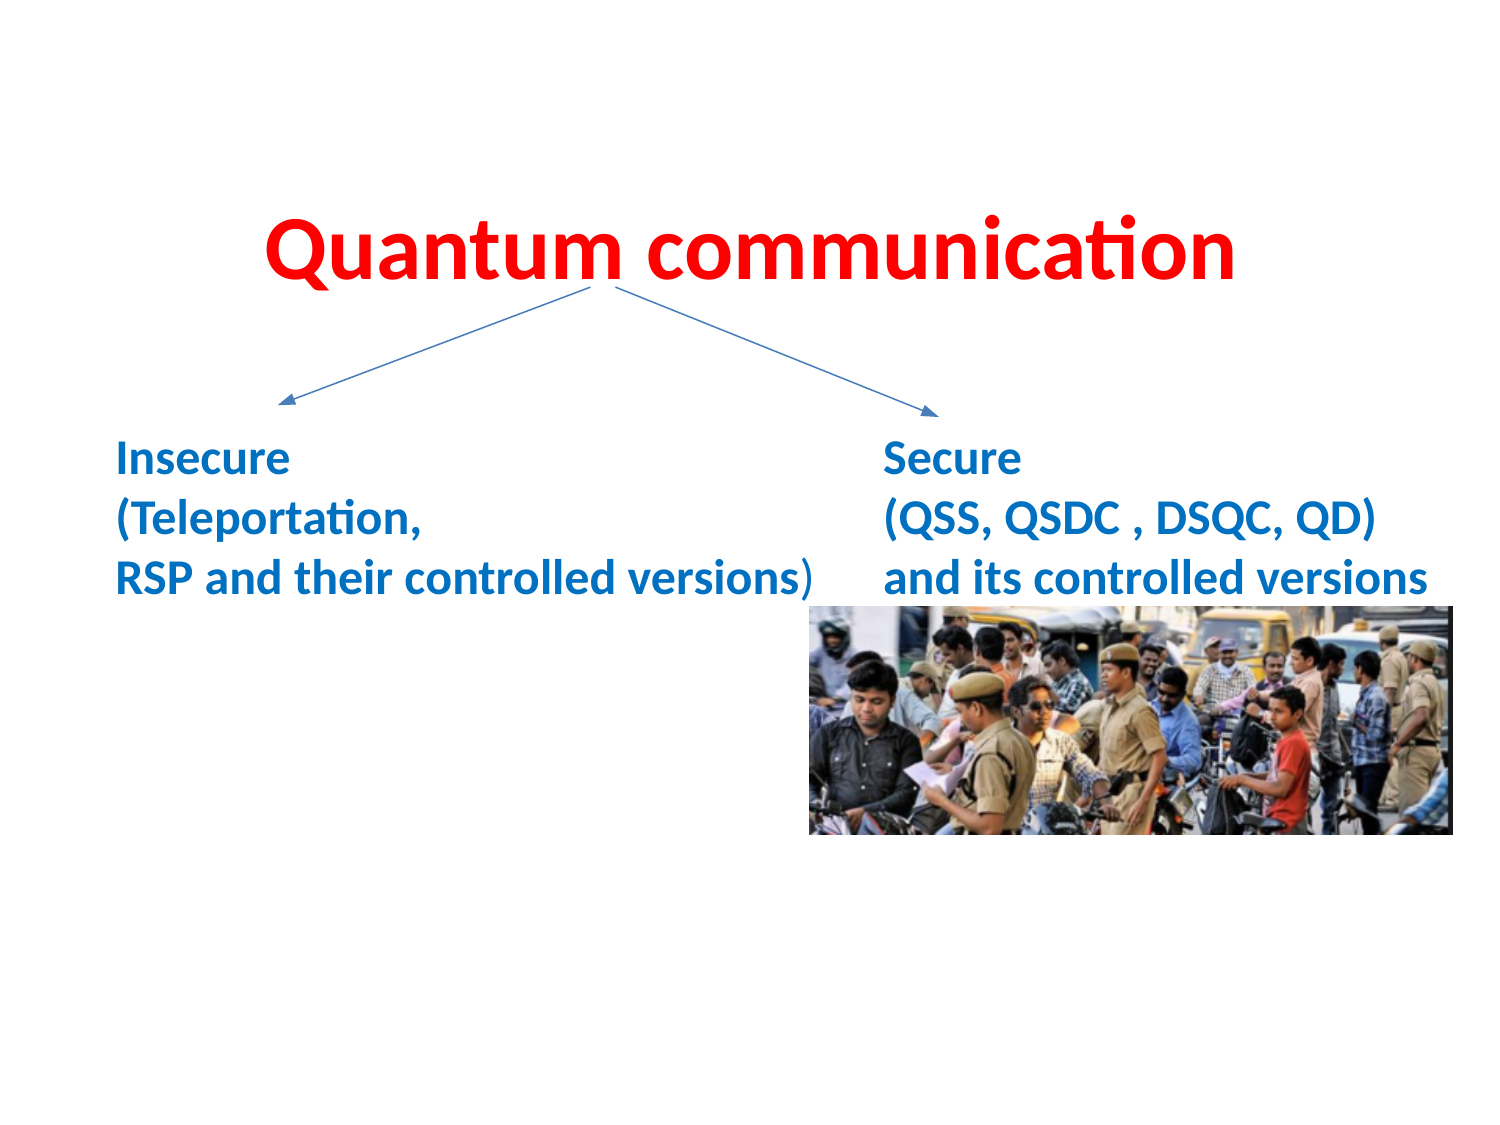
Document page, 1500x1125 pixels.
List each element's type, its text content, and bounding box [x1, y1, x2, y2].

text_box Insecure (Teleportation, RSP and their controlled versions) [100, 417, 850, 612]
title Quantum communication [76, 149, 1427, 337]
text_box Secure (QSS, QSDC , DSQC, QD) and its controlled versions [868, 417, 1500, 612]
picture [809, 606, 1453, 835]
